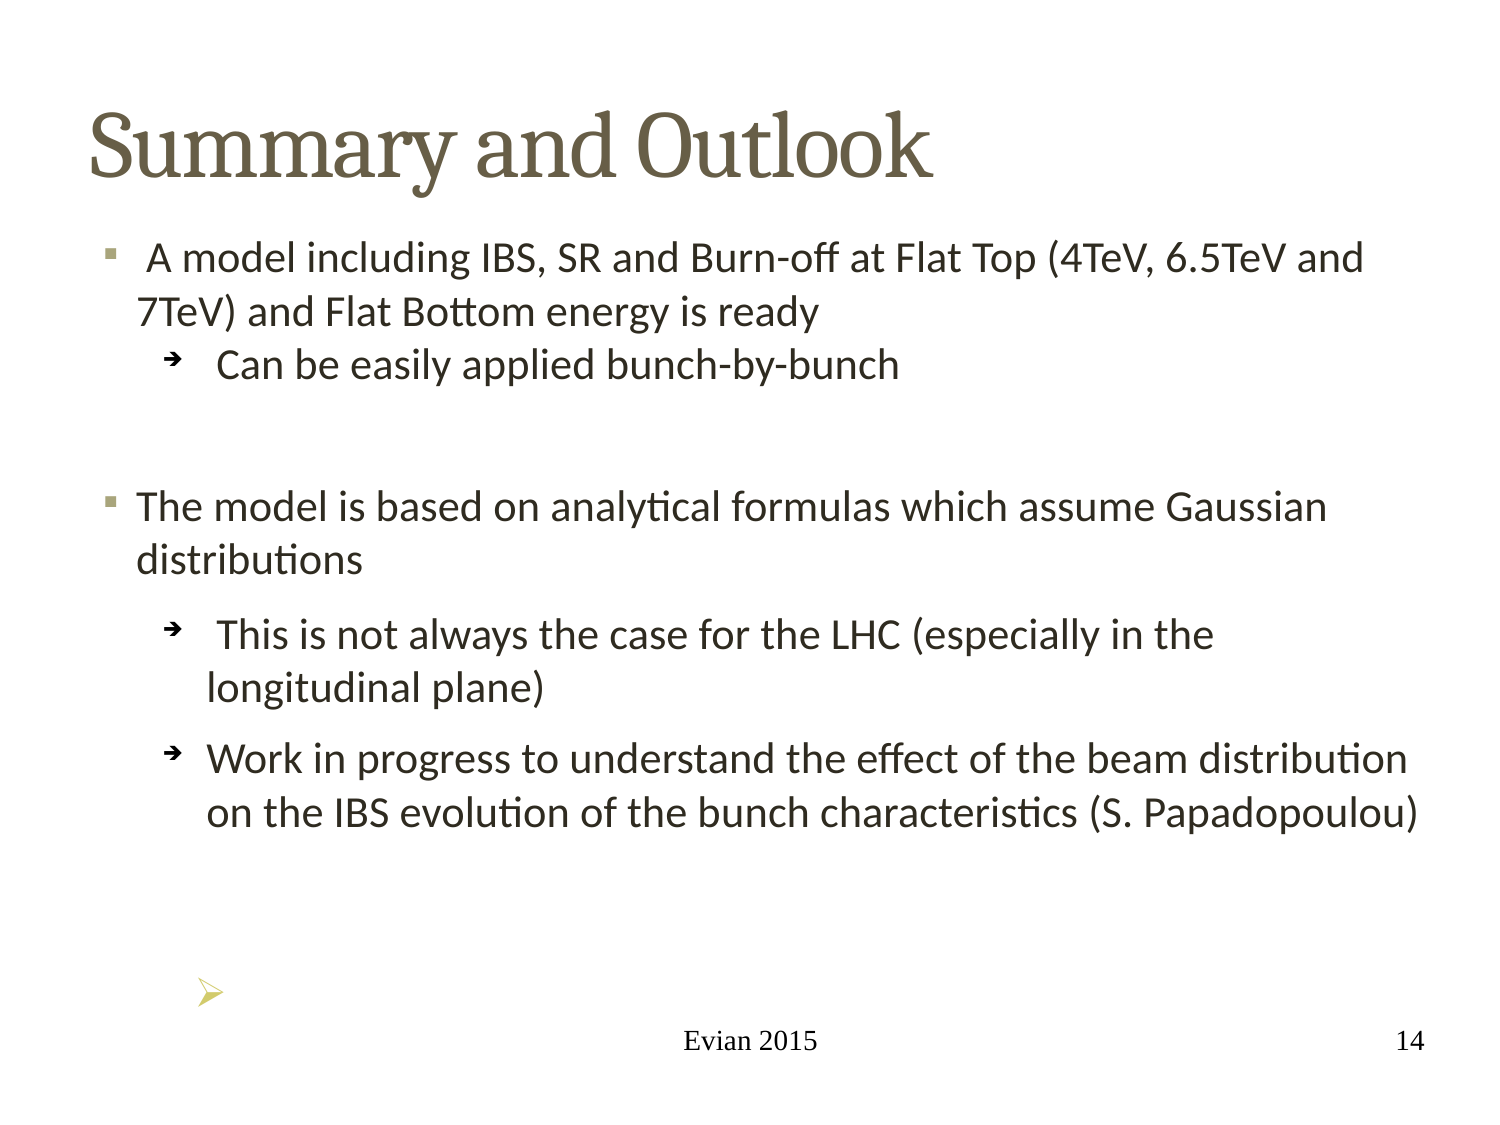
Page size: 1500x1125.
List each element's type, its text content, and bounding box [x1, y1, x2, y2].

title Summary and Outlook [75, 45, 1325, 220]
list A model including IBS, SR and Burn-off at Flat Top (4TeV, 6.5TeV and 7TeV) and Flat Bottom energy is ready Can be easily applied bunch-by-bunch The model is based on analytical formulas which assume Gaussian distributions This is not always the case for the LHC (especially in the longitudinal plane) Work in progress to understand the effect of the beam distribution on the IBS evolution of the bunch characteristics (S. Papadopoulou) [75, 220, 1441, 1066]
